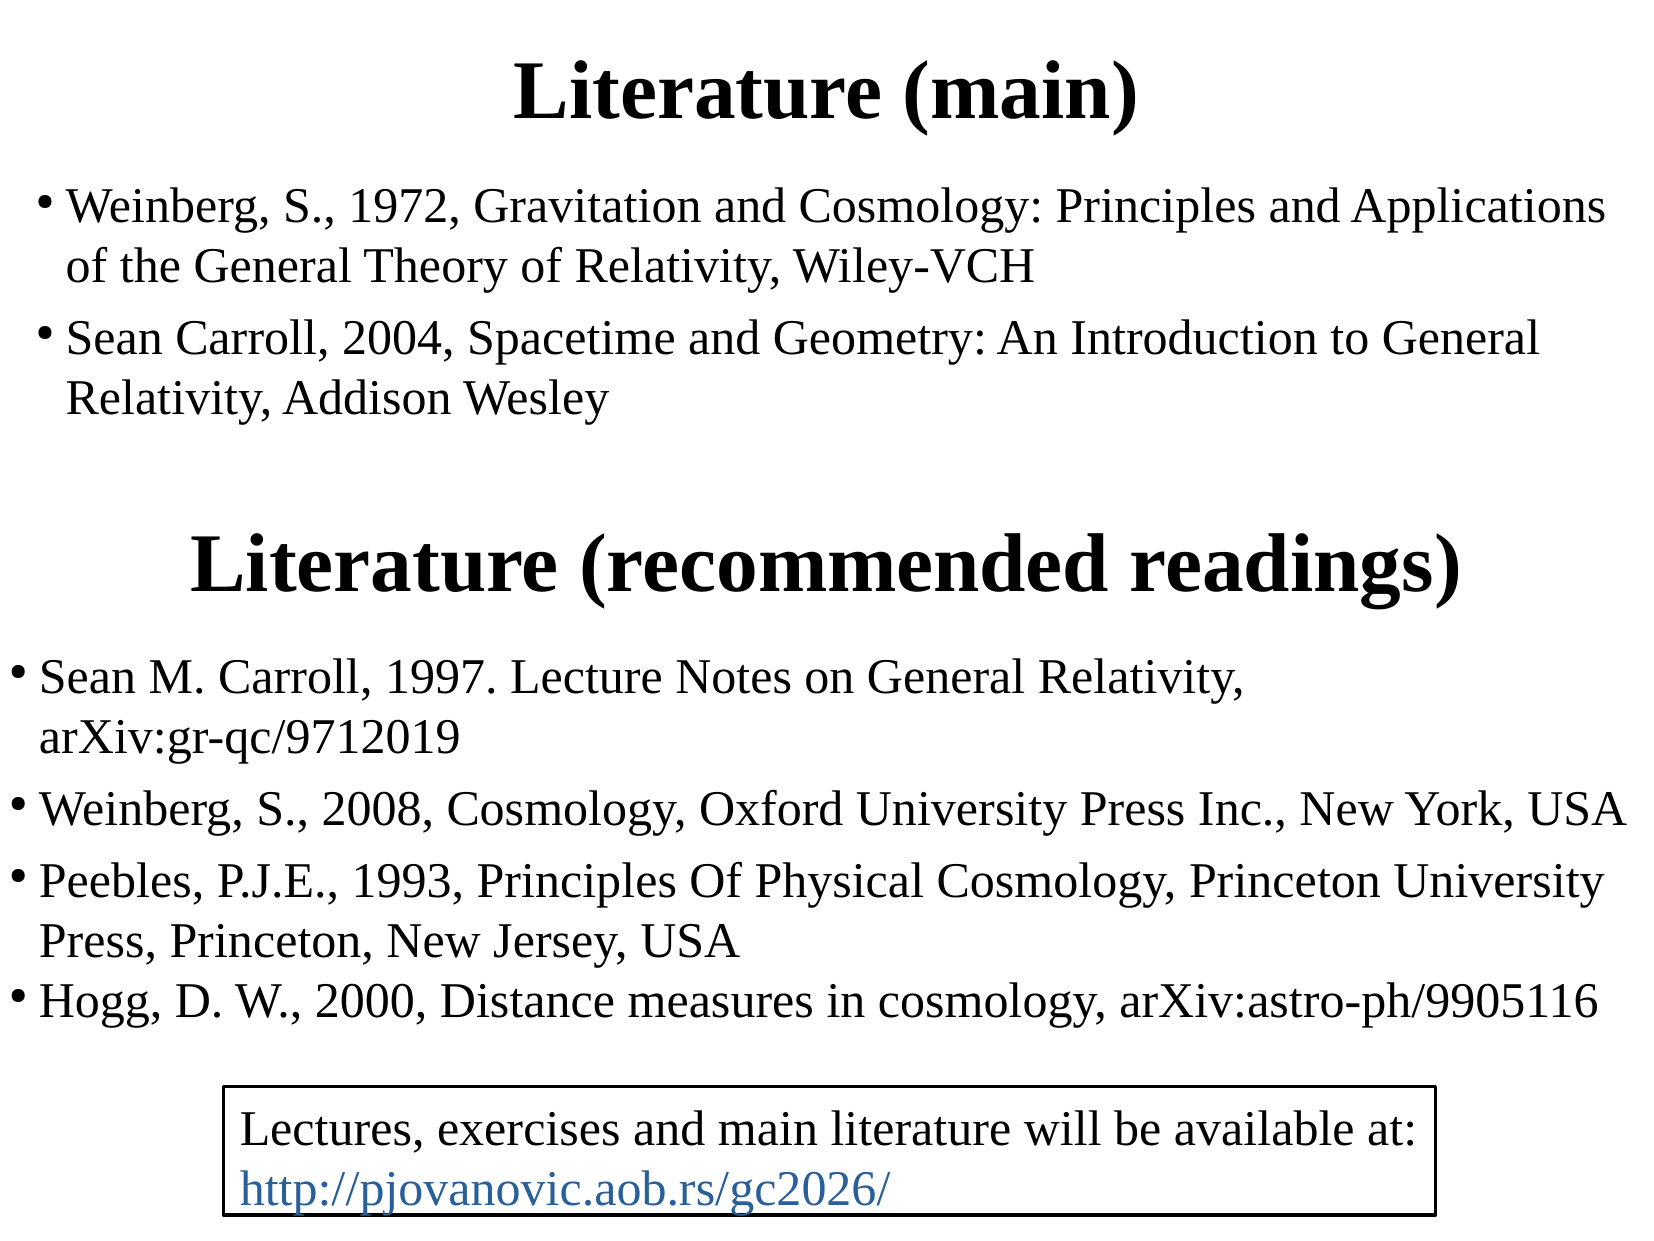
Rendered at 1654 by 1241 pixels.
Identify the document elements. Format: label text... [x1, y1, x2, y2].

title Literature (recommended readings) [82, 510, 1571, 606]
title Literature (main) [82, 26, 1571, 145]
list Sean M. Carroll, 1997. Lecture Notes on General Relativity, arXiv:gr-qc/9712019 Weinberg, S., 2008, Cosmology, Oxford University Press Inc., New York, USA Peebles, P.J.E., 1993, Principles Of Physical Cosmology, Princeton University Press, Princeton, New Jersey, USA Hogg, D. W., 2000, Distance measures in cosmology, arXiv:astro-ph/9905116 [9, 643, 1654, 1051]
list Weinberg, S., 1972, Gravitation and Cosmology: Principles and Applications of the General Theory of Relativity, Wiley-VCH Sean Carroll, 2004, Spacetime and Geometry: An Introduction to General Relativity, Addison Wesley [21, 165, 1636, 450]
list Lectures, exercises and main literature will be available at: http://pjovanovic.aob.rs/gc2026/ [223, 1086, 1436, 1216]
